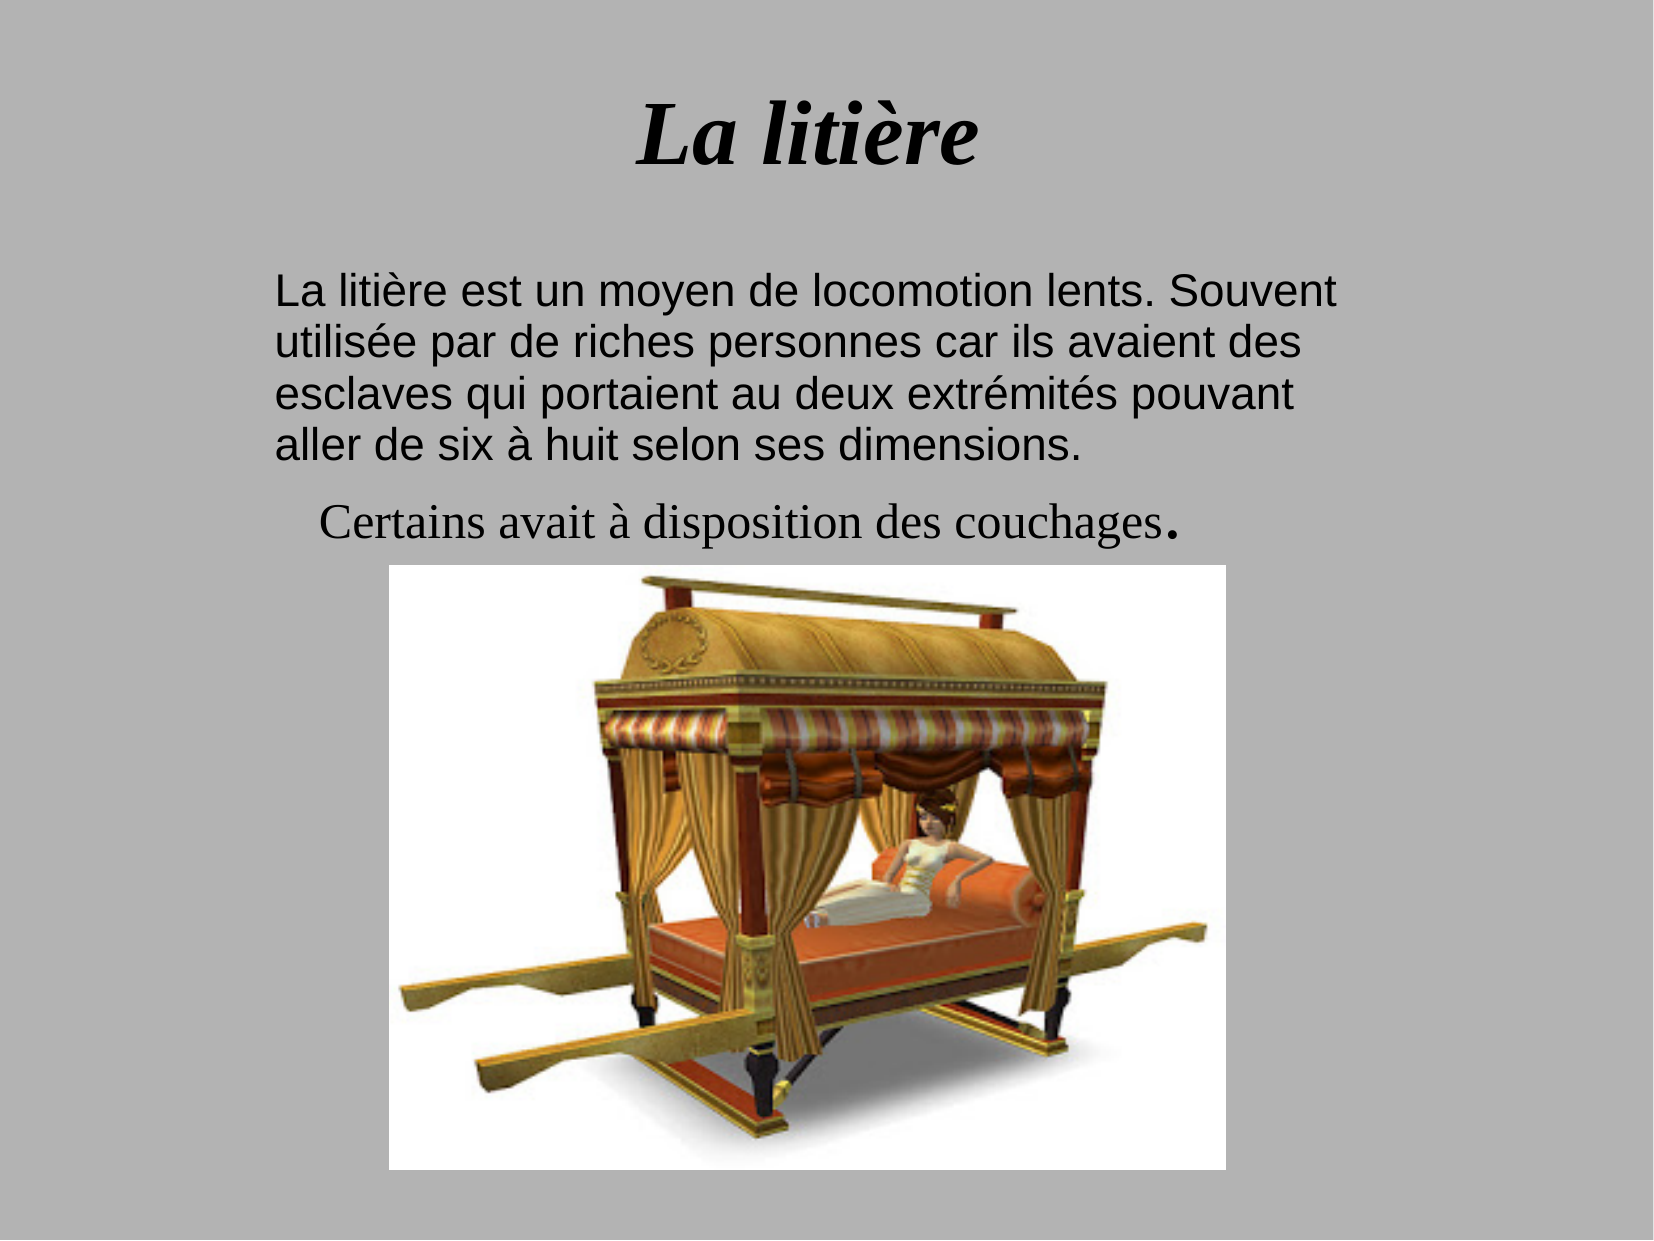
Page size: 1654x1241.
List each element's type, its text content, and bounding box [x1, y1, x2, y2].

text_box La litière est un moyen de locomotion lents. Souvent utilisée par de riches personnes car ils avaient des esclaves qui portaient au deux extrémités pouvant aller de six à huit selon ses dimensions. [259, 257, 1366, 472]
text_box Certains avait à disposition des couchages. [248, 472, 1654, 556]
text_box La litière est un moyen de locomotion lents. Souvent utilisée par de riches personnes car ils avaient des esclaves qui portaient au deux extrémités pouvant aller de six à huit selon ses dimensions. [259, 556, 1366, 686]
picture [389, 686, 1226, 1170]
text_box La litière [578, 82, 1040, 185]
